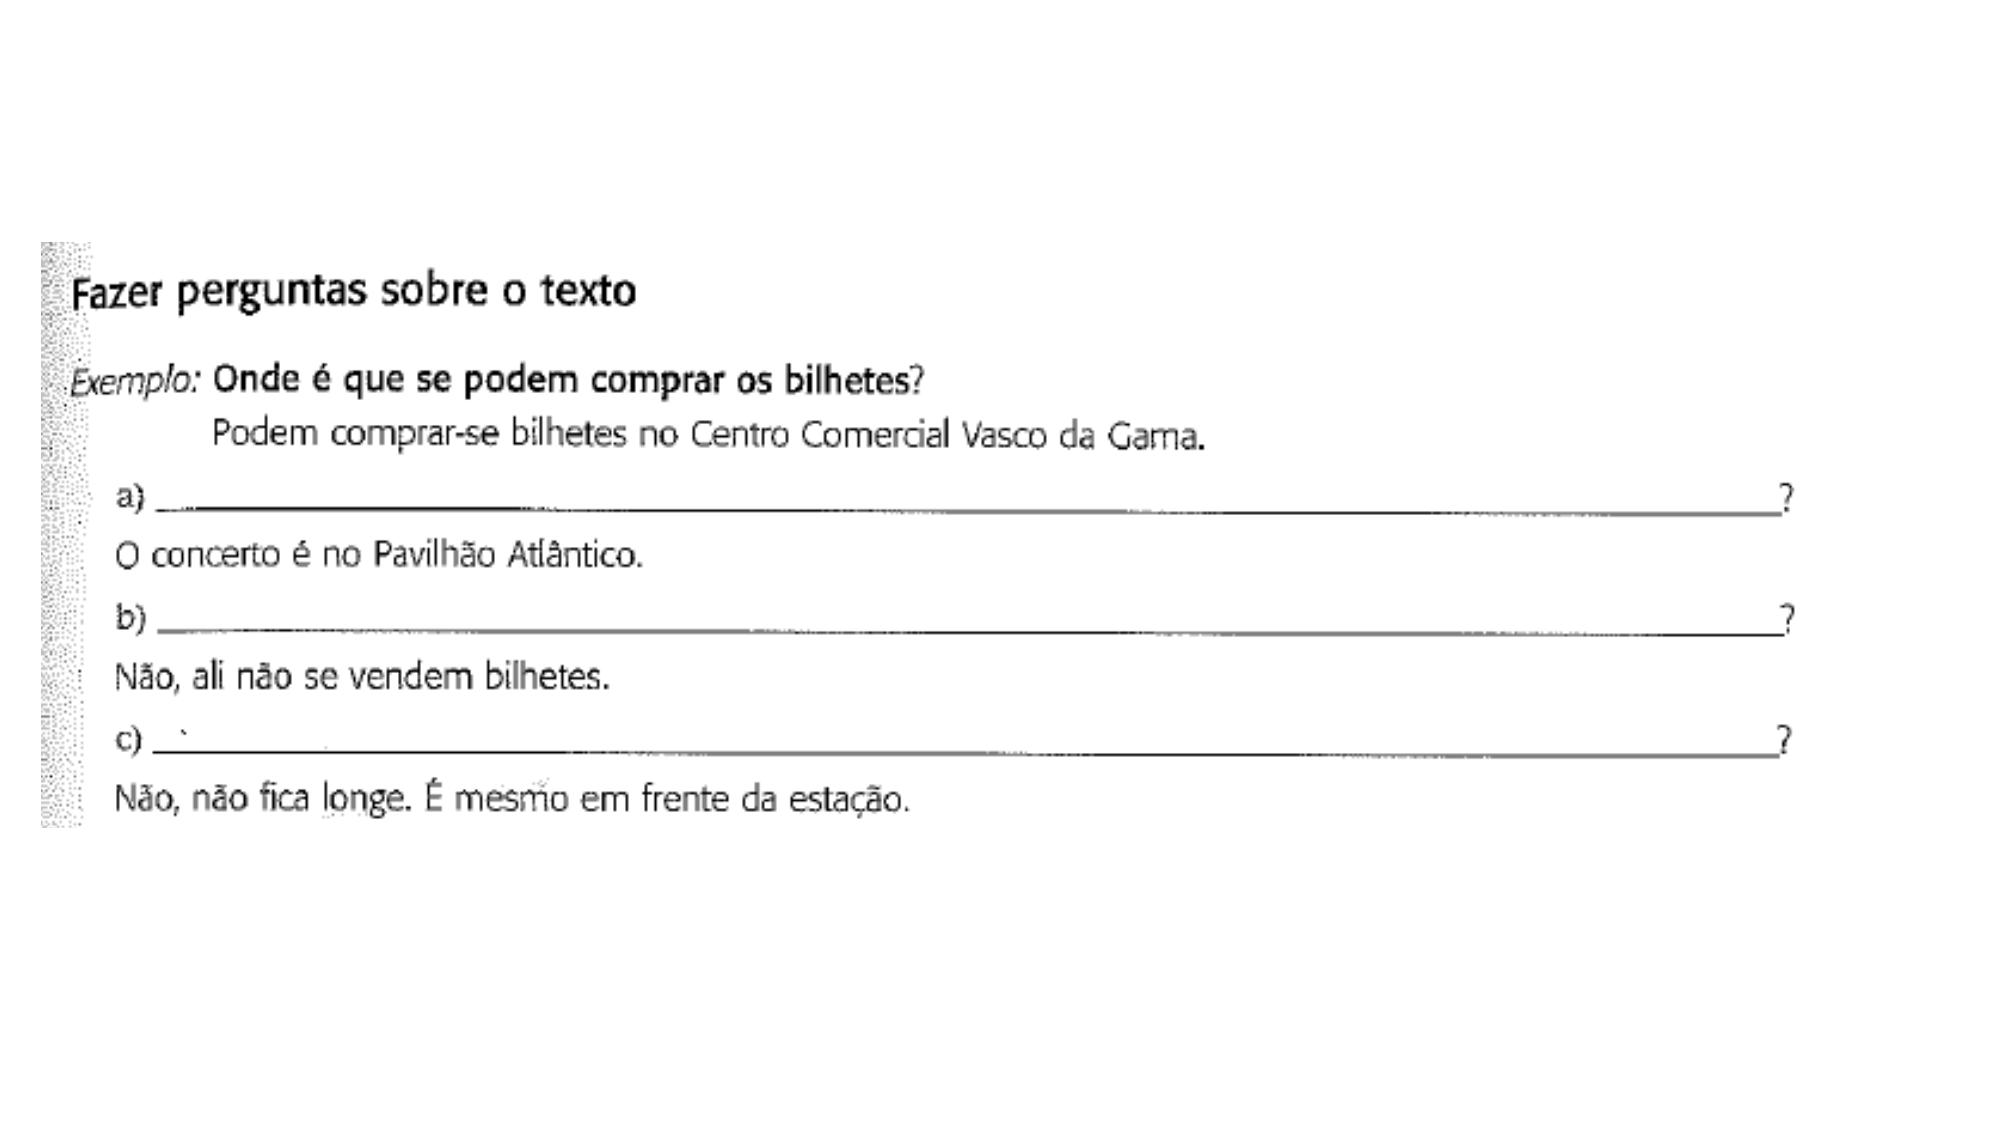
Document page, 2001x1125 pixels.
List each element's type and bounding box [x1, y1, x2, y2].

picture [41, 242, 1959, 828]
